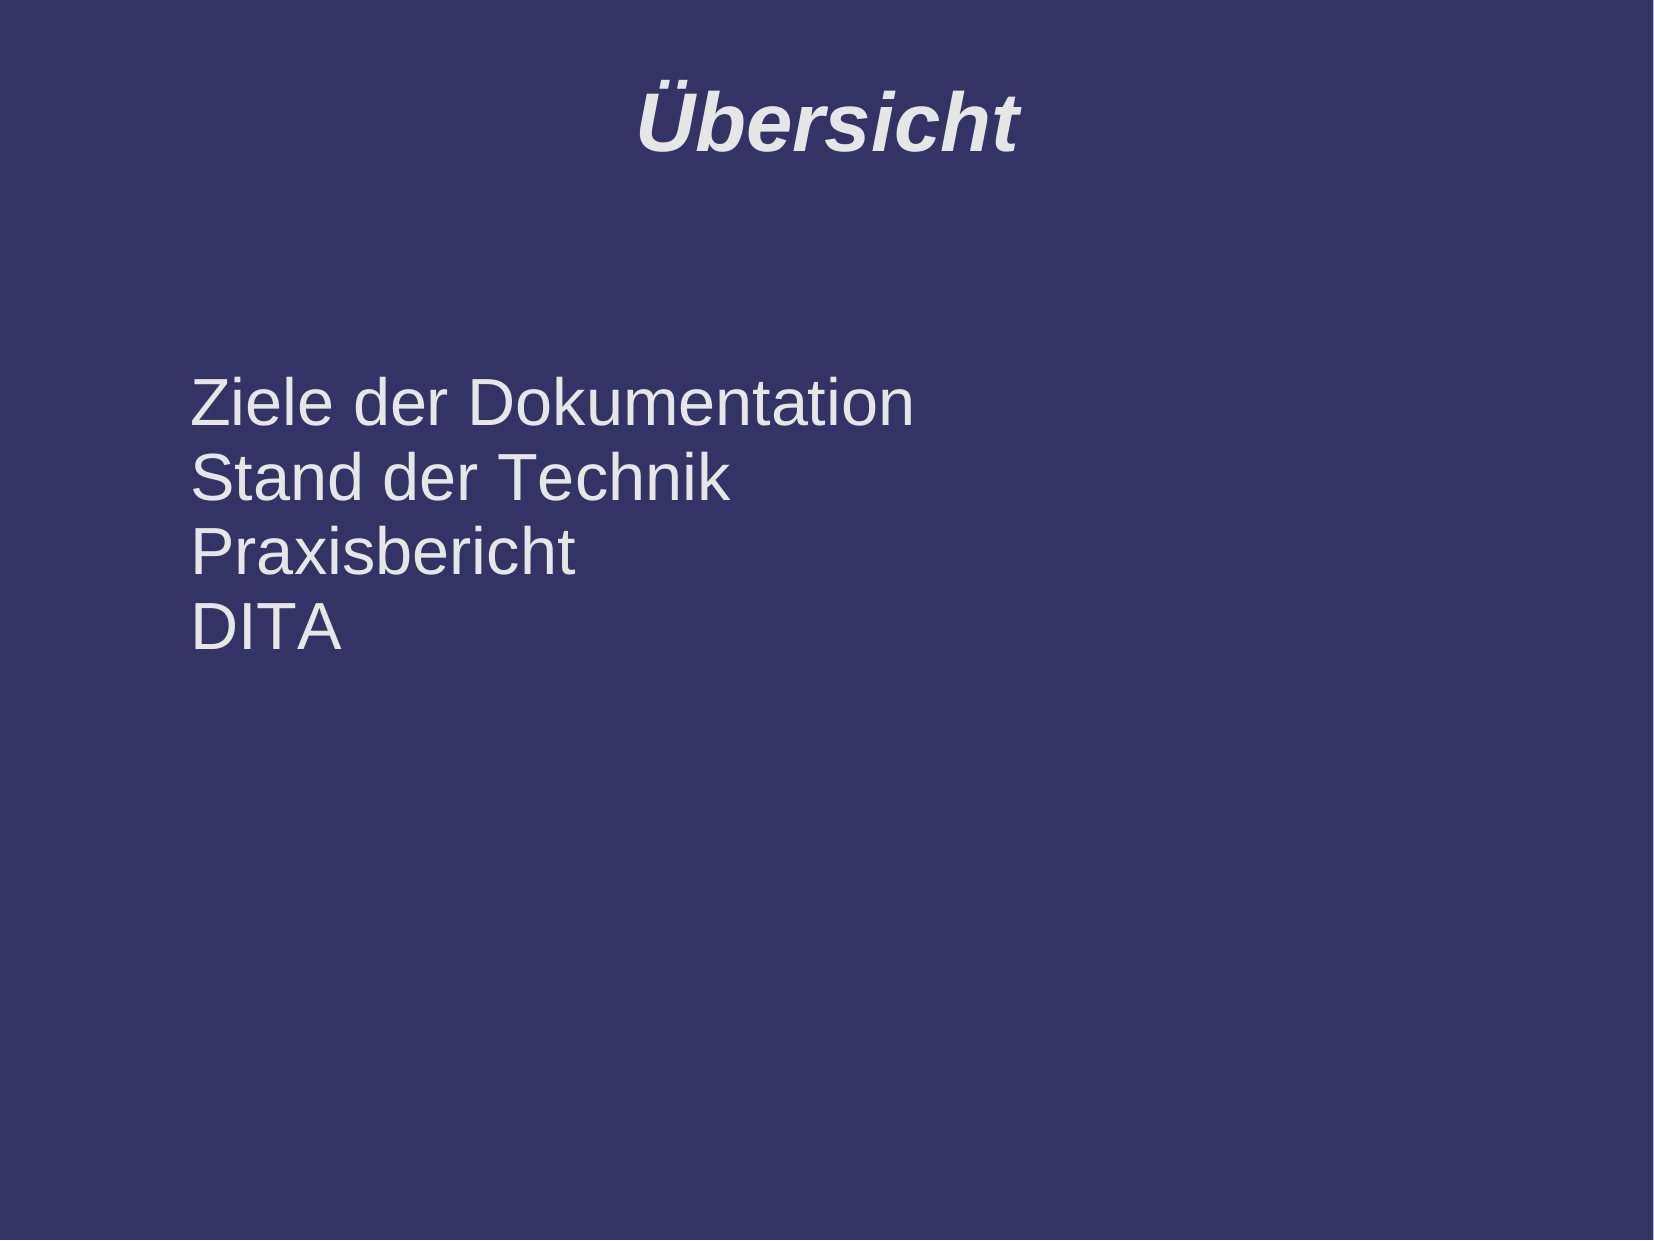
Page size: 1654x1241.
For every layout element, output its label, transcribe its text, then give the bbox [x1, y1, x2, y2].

list Ziele der Dokumentation Stand der Technik Praxisbericht DITA [178, 364, 1570, 1147]
title Übersicht [121, 19, 1534, 227]
